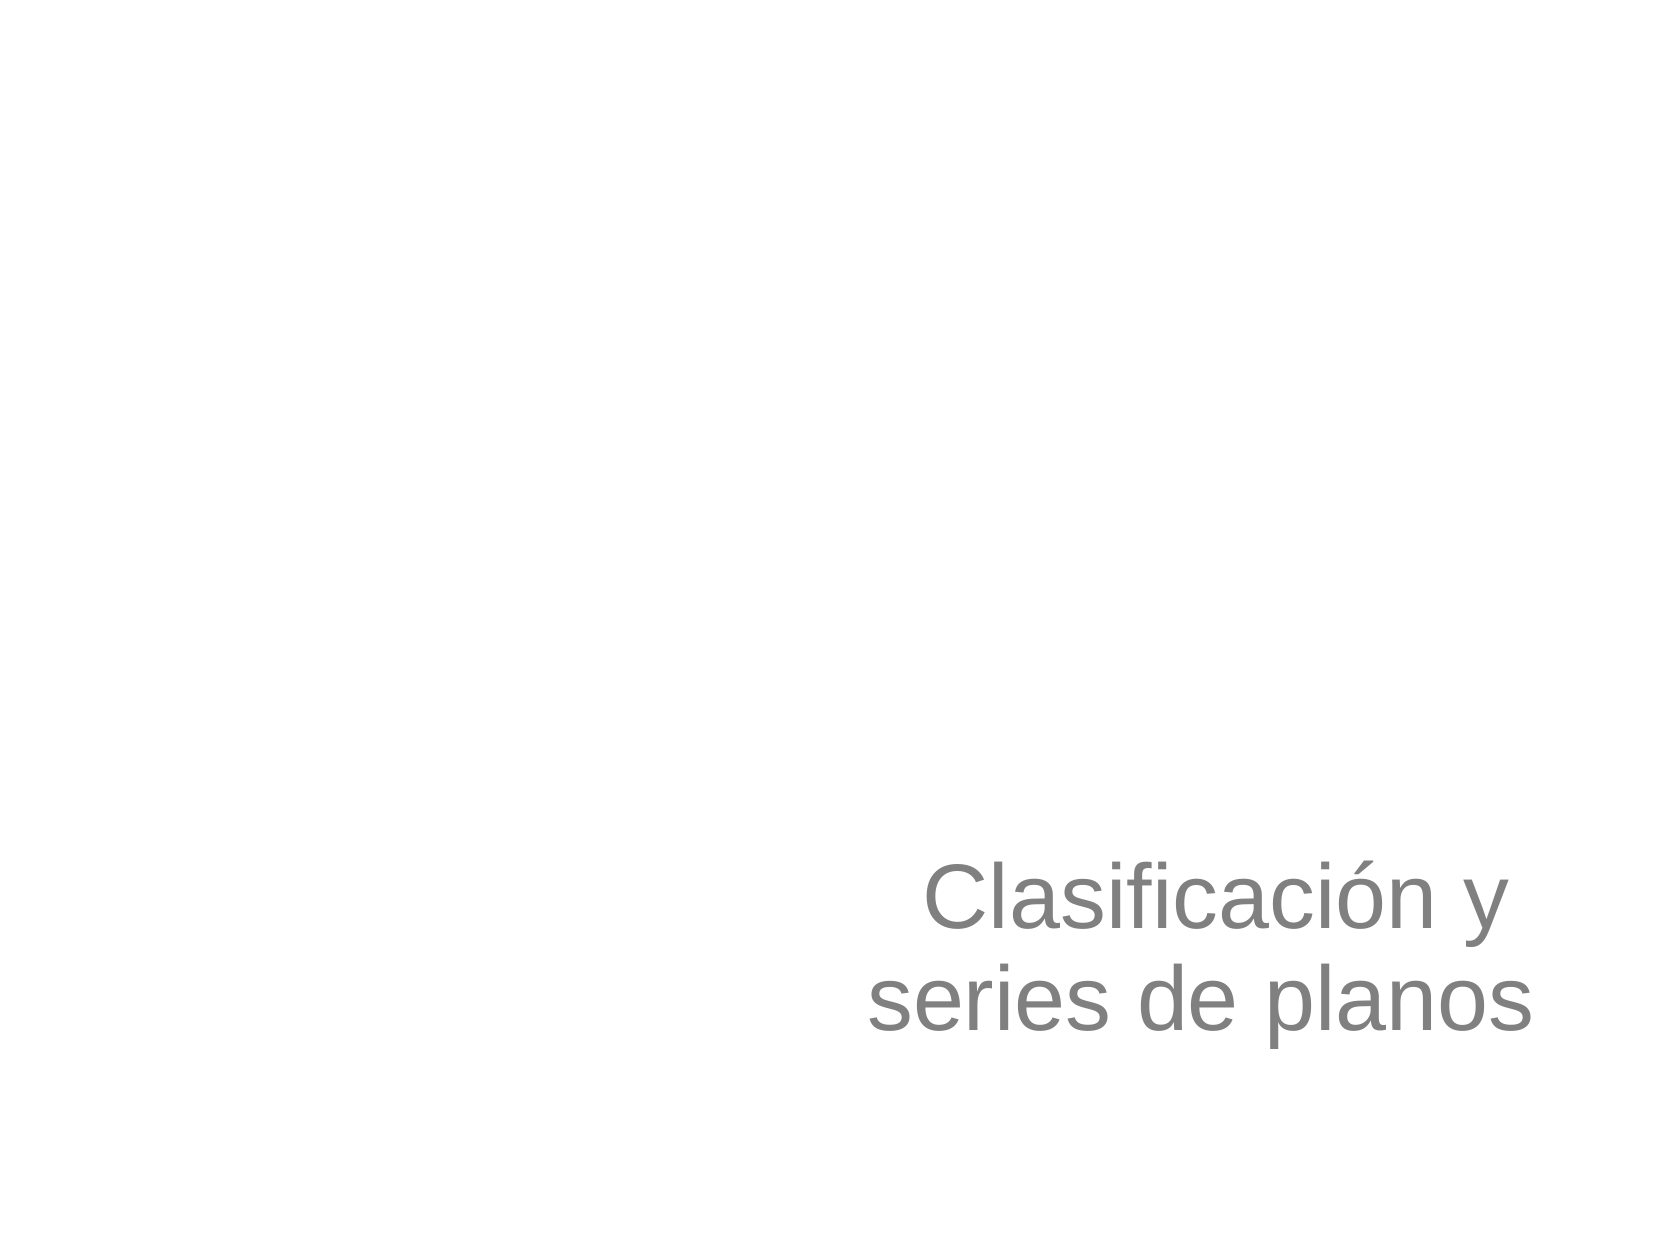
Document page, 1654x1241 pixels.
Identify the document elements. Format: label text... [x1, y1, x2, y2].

title Clasificación y series de planos [342, 844, 1536, 1052]
